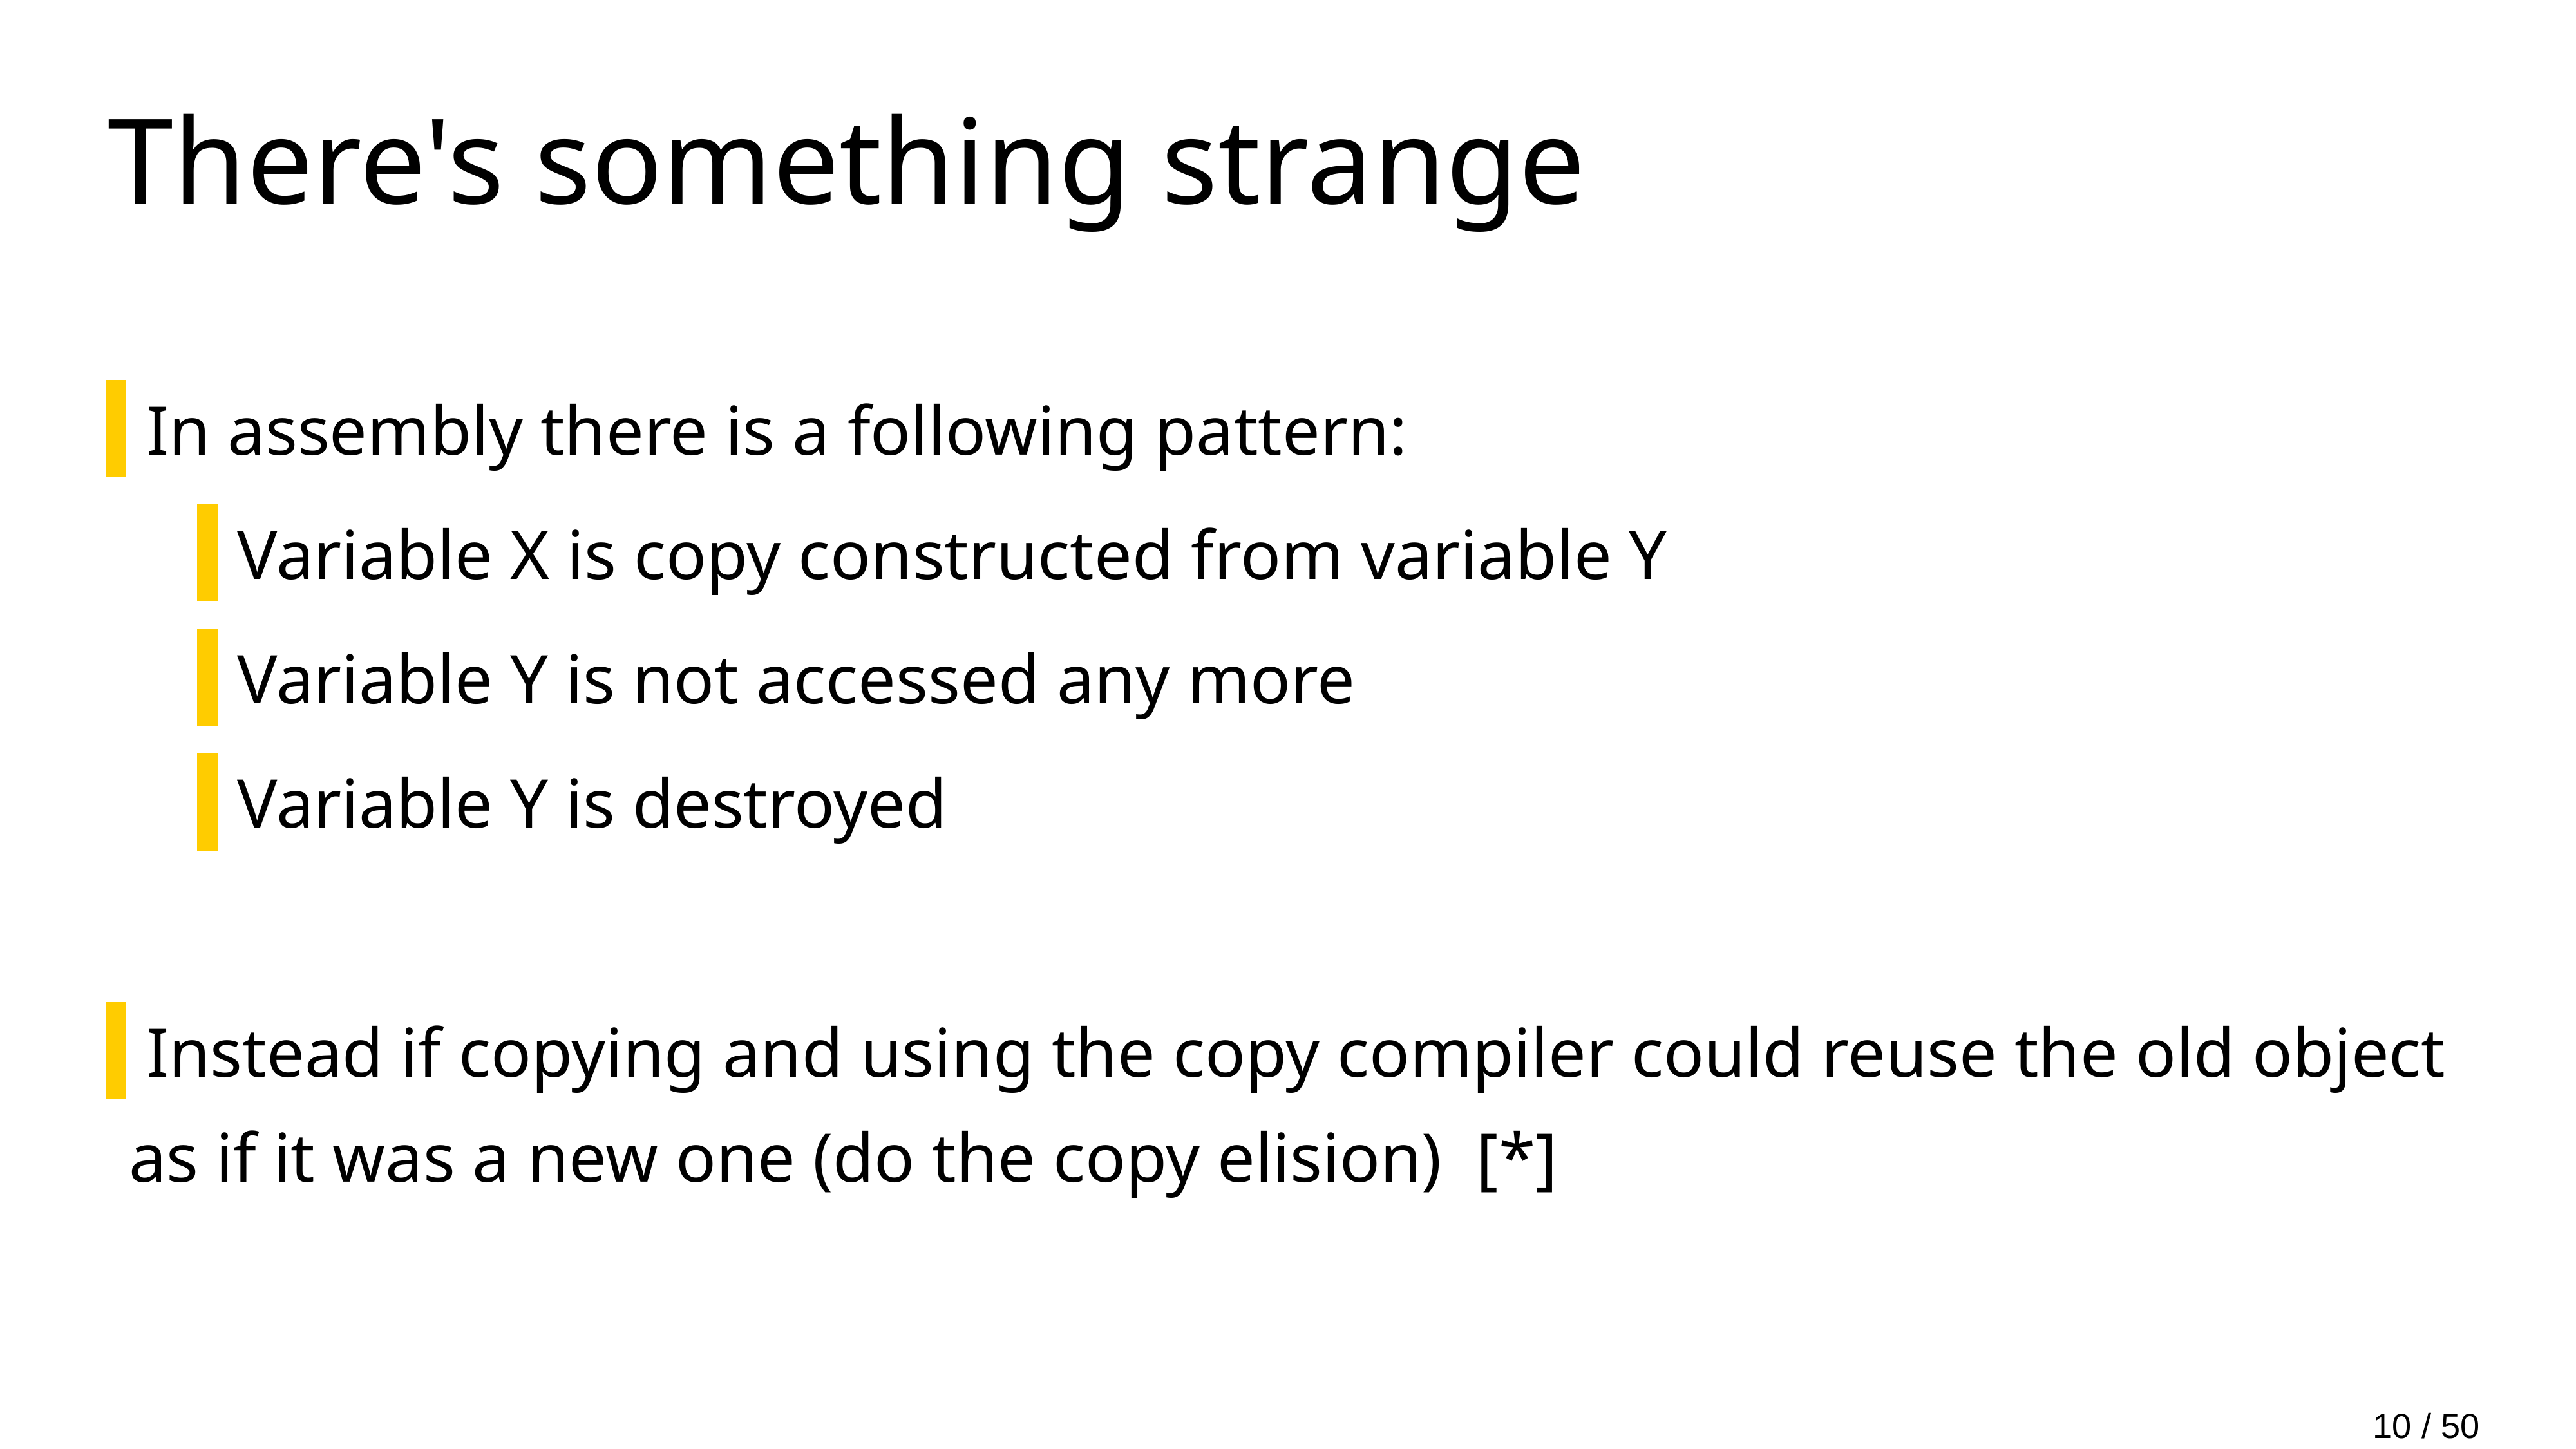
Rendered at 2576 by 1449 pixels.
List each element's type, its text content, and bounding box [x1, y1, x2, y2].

title There's something strange [108, 80, 2468, 242]
text_box <number> / 50 [2363, 1402, 2576, 1449]
text_box In assembly there is a following pattern: Variable X is copy constructed from variable Y Variable Y is not accessed any more Variable Y is destroyed Instead if copying and using the copy compiler could reuse the old object as if it was a new one (do the copy elision) [*] [96, 364, 2512, 1419]
